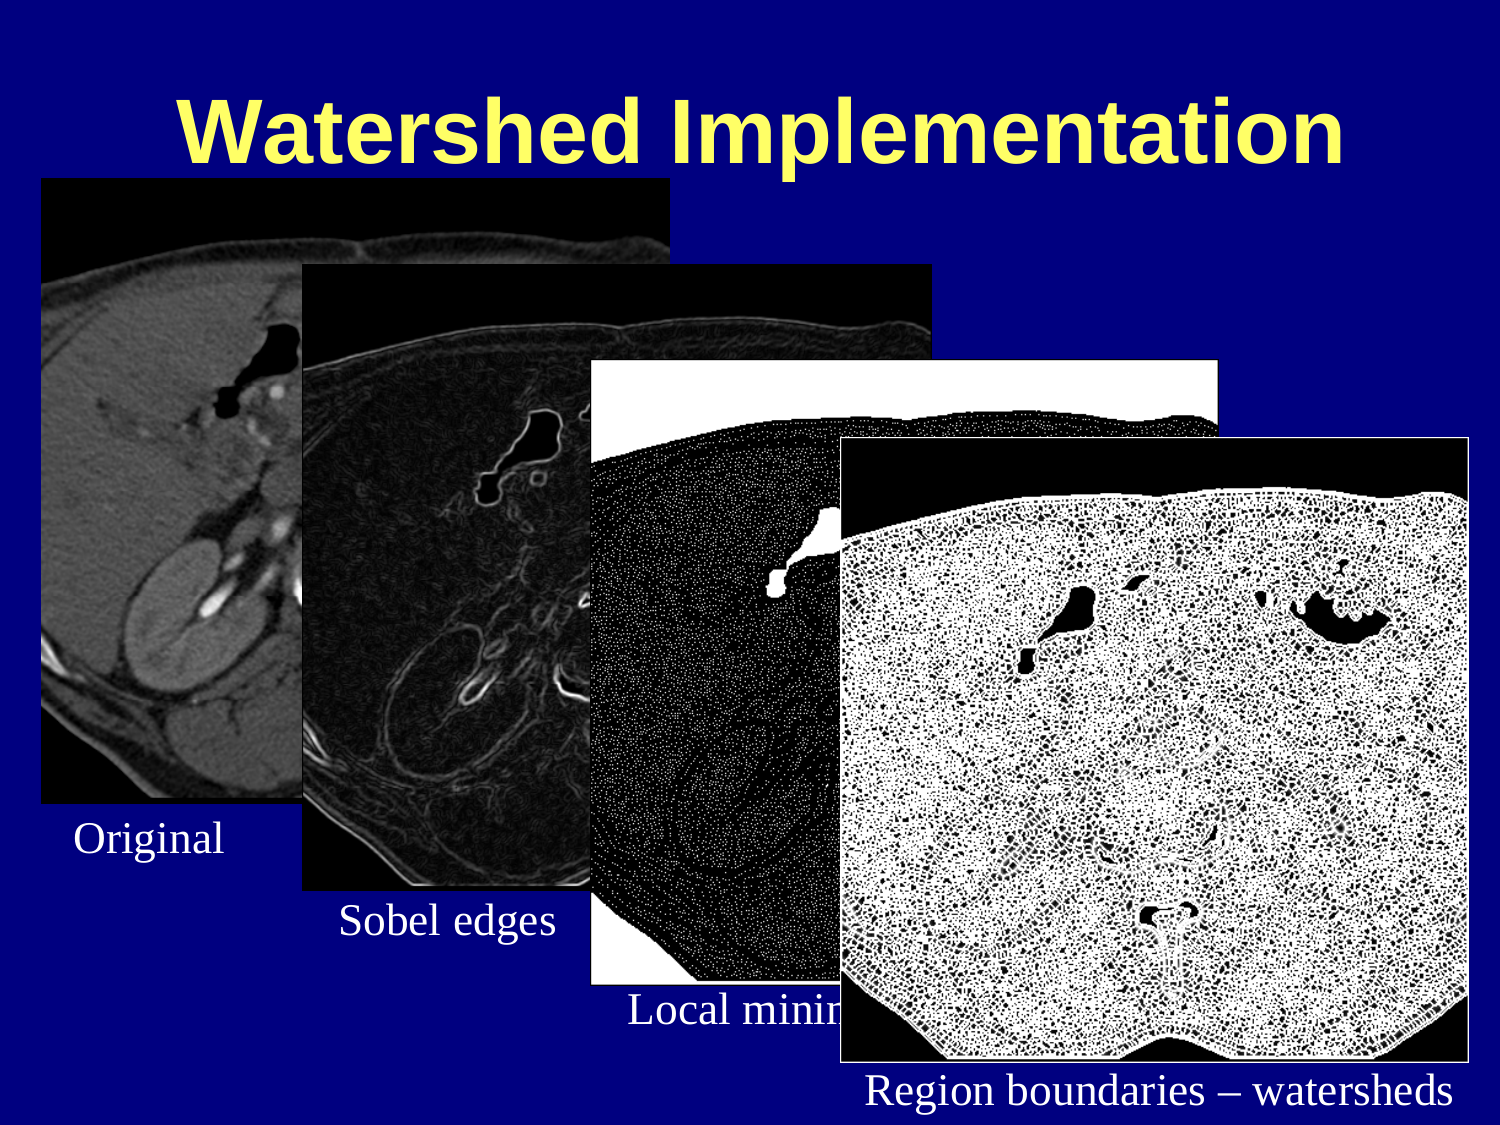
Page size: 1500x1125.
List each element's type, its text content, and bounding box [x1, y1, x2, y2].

title Watershed Implementation [106, 34, 1418, 222]
text_box Region boundaries – watersheds [864, 1060, 1478, 1112]
text_box Sobel edges [338, 890, 599, 942]
text_box Local minima [627, 986, 840, 1031]
picture [41, 178, 1469, 1063]
text_box Original [73, 808, 264, 860]
